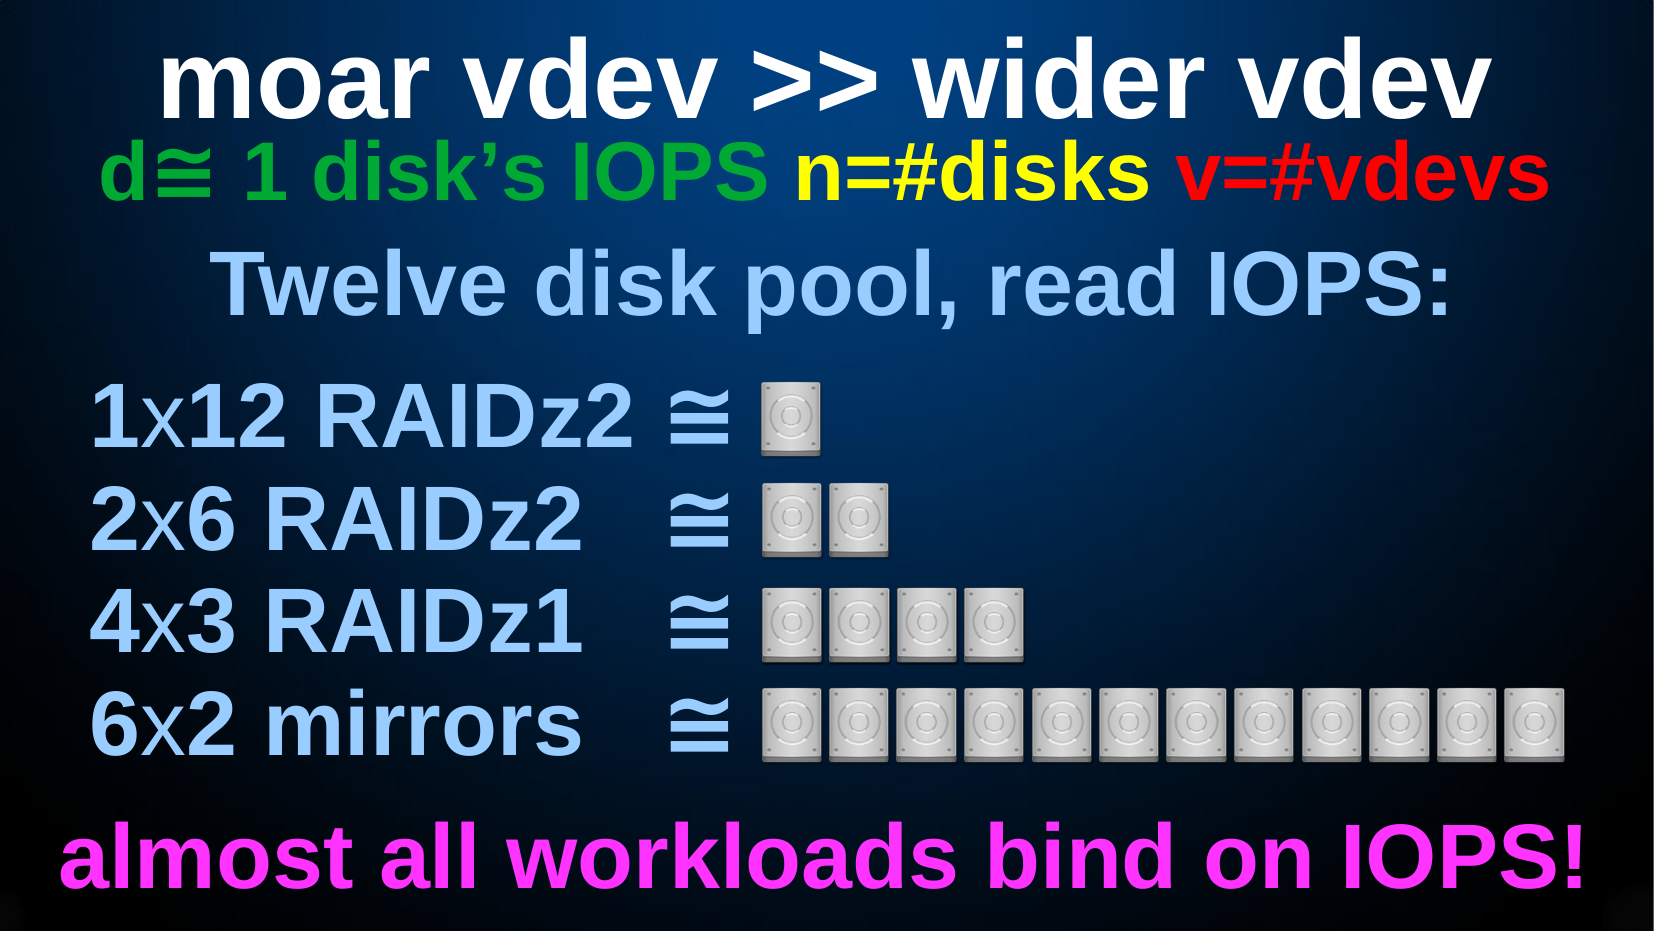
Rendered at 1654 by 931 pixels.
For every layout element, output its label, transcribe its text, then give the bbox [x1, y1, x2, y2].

picture [750, 478, 900, 562]
picture [750, 583, 1035, 667]
title moar vdev >> wider vdev [0, 2, 1651, 158]
picture [749, 377, 832, 461]
title d≅ 1 disk’s IOPS n=#disks v=#vdevs almost all workloads bind on IOPS! [15, 124, 1636, 909]
text_box 1x12 RAIDz2 ≅ 2x6 RAIDz2 ≅ 4x3 RAIDz1 ≅ 6x2 mirrors ≅ [75, 255, 1636, 855]
text_box Twelve disk pool, read IOPS: [195, 225, 1486, 343]
picture [0, 0, 1654, 931]
picture [750, 683, 1576, 767]
